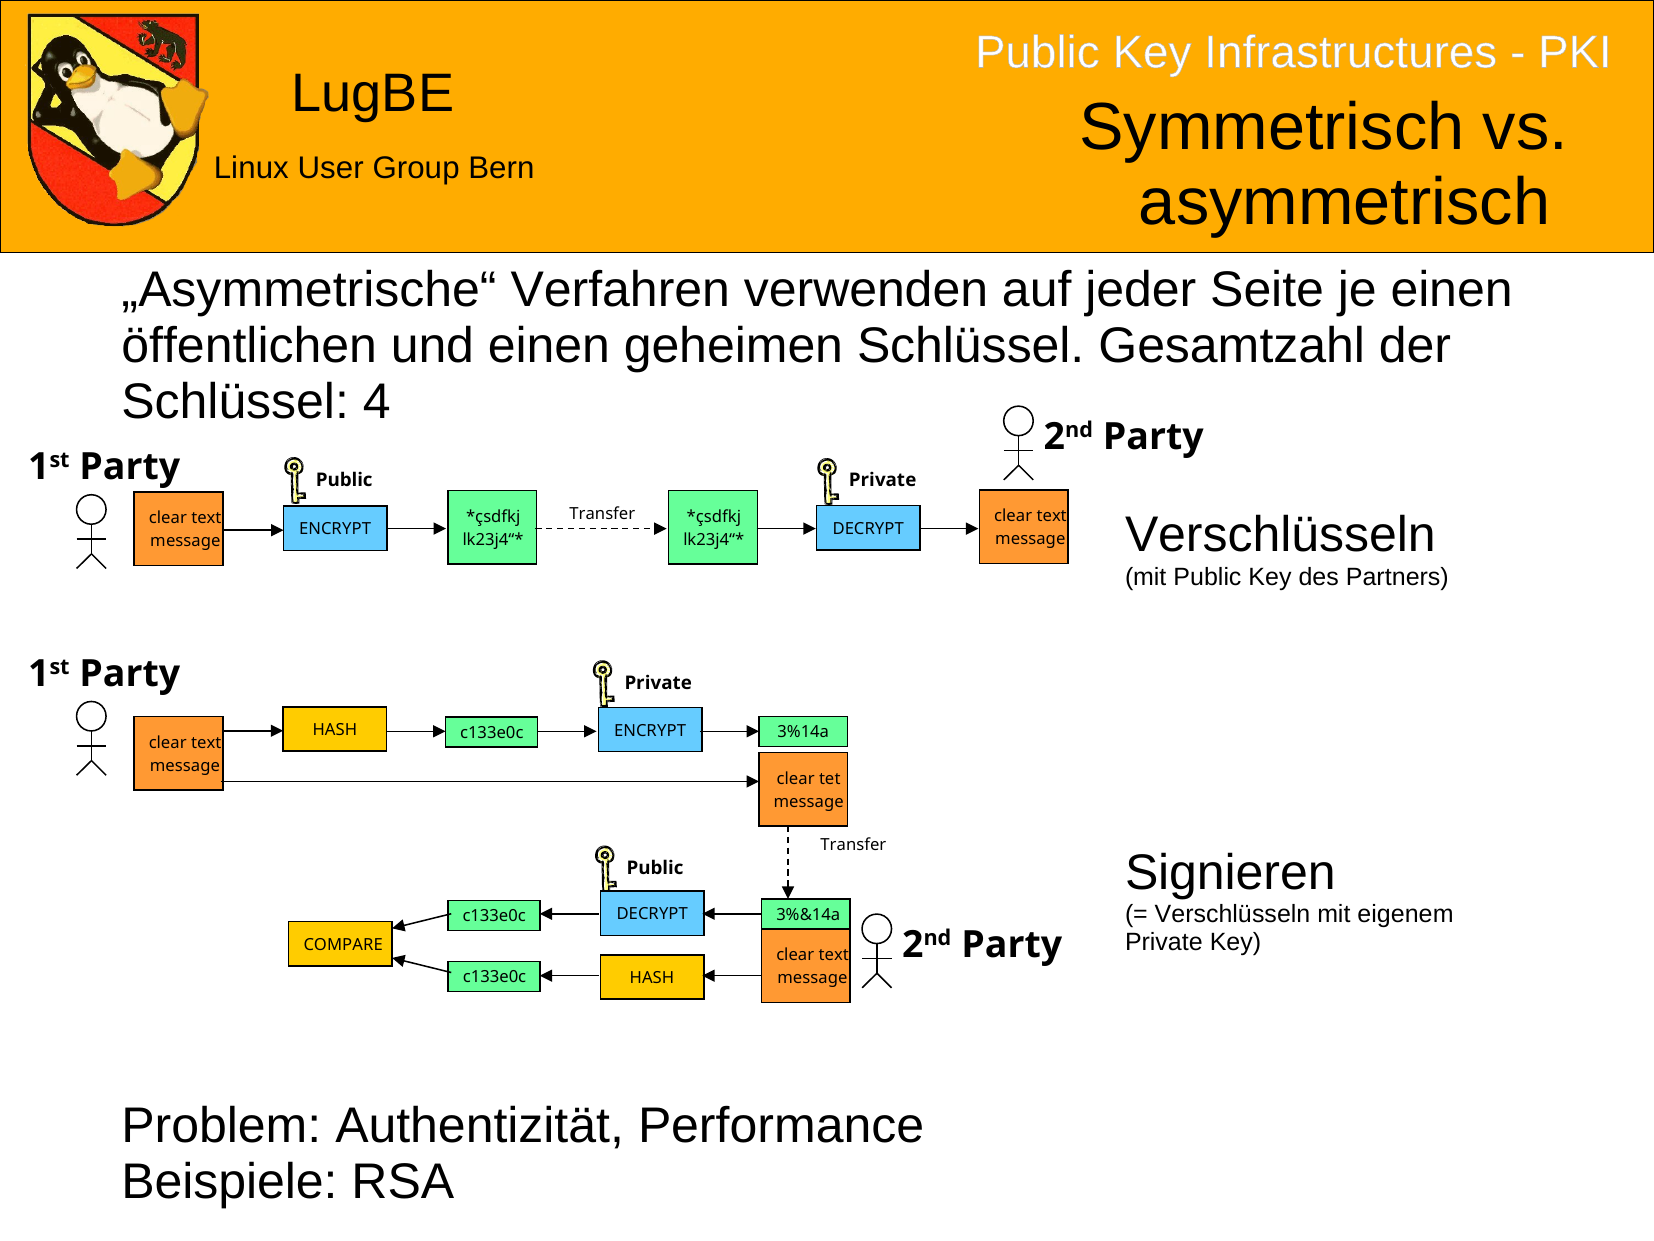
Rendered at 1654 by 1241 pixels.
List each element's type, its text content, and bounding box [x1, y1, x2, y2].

text_box clear text message [761, 928, 851, 1003]
text_box *çsdfkj lk23j4“* [447, 490, 537, 565]
text_box Private [834, 459, 932, 501]
text_box 3%&14a [761, 898, 851, 928]
text_box HASH [600, 954, 704, 1000]
text_box c133e0c [448, 961, 541, 992]
picture [592, 659, 616, 708]
text_box 3%14a [758, 716, 848, 747]
picture [594, 844, 618, 894]
text_box ENCRYPT [598, 707, 702, 752]
text_box HASH [283, 706, 387, 752]
picture [816, 457, 841, 505]
text_box clear tet message [758, 752, 848, 827]
picture [283, 456, 307, 505]
text_box c133e0c [445, 716, 538, 747]
text_box Public [301, 458, 388, 500]
text_box clear text message [133, 716, 223, 791]
text_box *çsdfkj lk23j4“* [668, 490, 758, 565]
text_box c133e0c [447, 900, 540, 931]
text_box Transfer [805, 824, 902, 864]
text_box Transfer [554, 493, 651, 532]
text_box 1st Party [13, 638, 196, 705]
text_box ENCRYPT [283, 506, 387, 551]
text_box 2nd Party [1029, 402, 1219, 469]
text_box Public [611, 846, 699, 888]
text_box COMPARE [288, 921, 393, 966]
text_box Verschlüsseln (mit Public Key des Partners) [1125, 506, 1501, 591]
title Symmetrisch vs. asymmetrisch [712, 89, 1569, 239]
subtitle „Asymmetrische“ Verfahren verwenden auf jeder Seite je einen öffentlichen und einen geheimen Schlüssel. Gesamtzahl der Schlüssel: 4 Problem: Authentizität, Performance Beispiele: RSA [121, 205, 1534, 1210]
text_box Private [609, 661, 707, 703]
text_box DECRYPT [600, 891, 705, 936]
text_box DECRYPT [816, 505, 920, 550]
text_box Signieren (= Verschlüsseln mit eigenem Private Key) [1125, 844, 1501, 956]
text_box 1st Party [13, 431, 196, 499]
text_box clear text message [134, 491, 223, 566]
text_box clear text message [979, 489, 1069, 564]
text_box 2nd Party [887, 910, 1078, 977]
